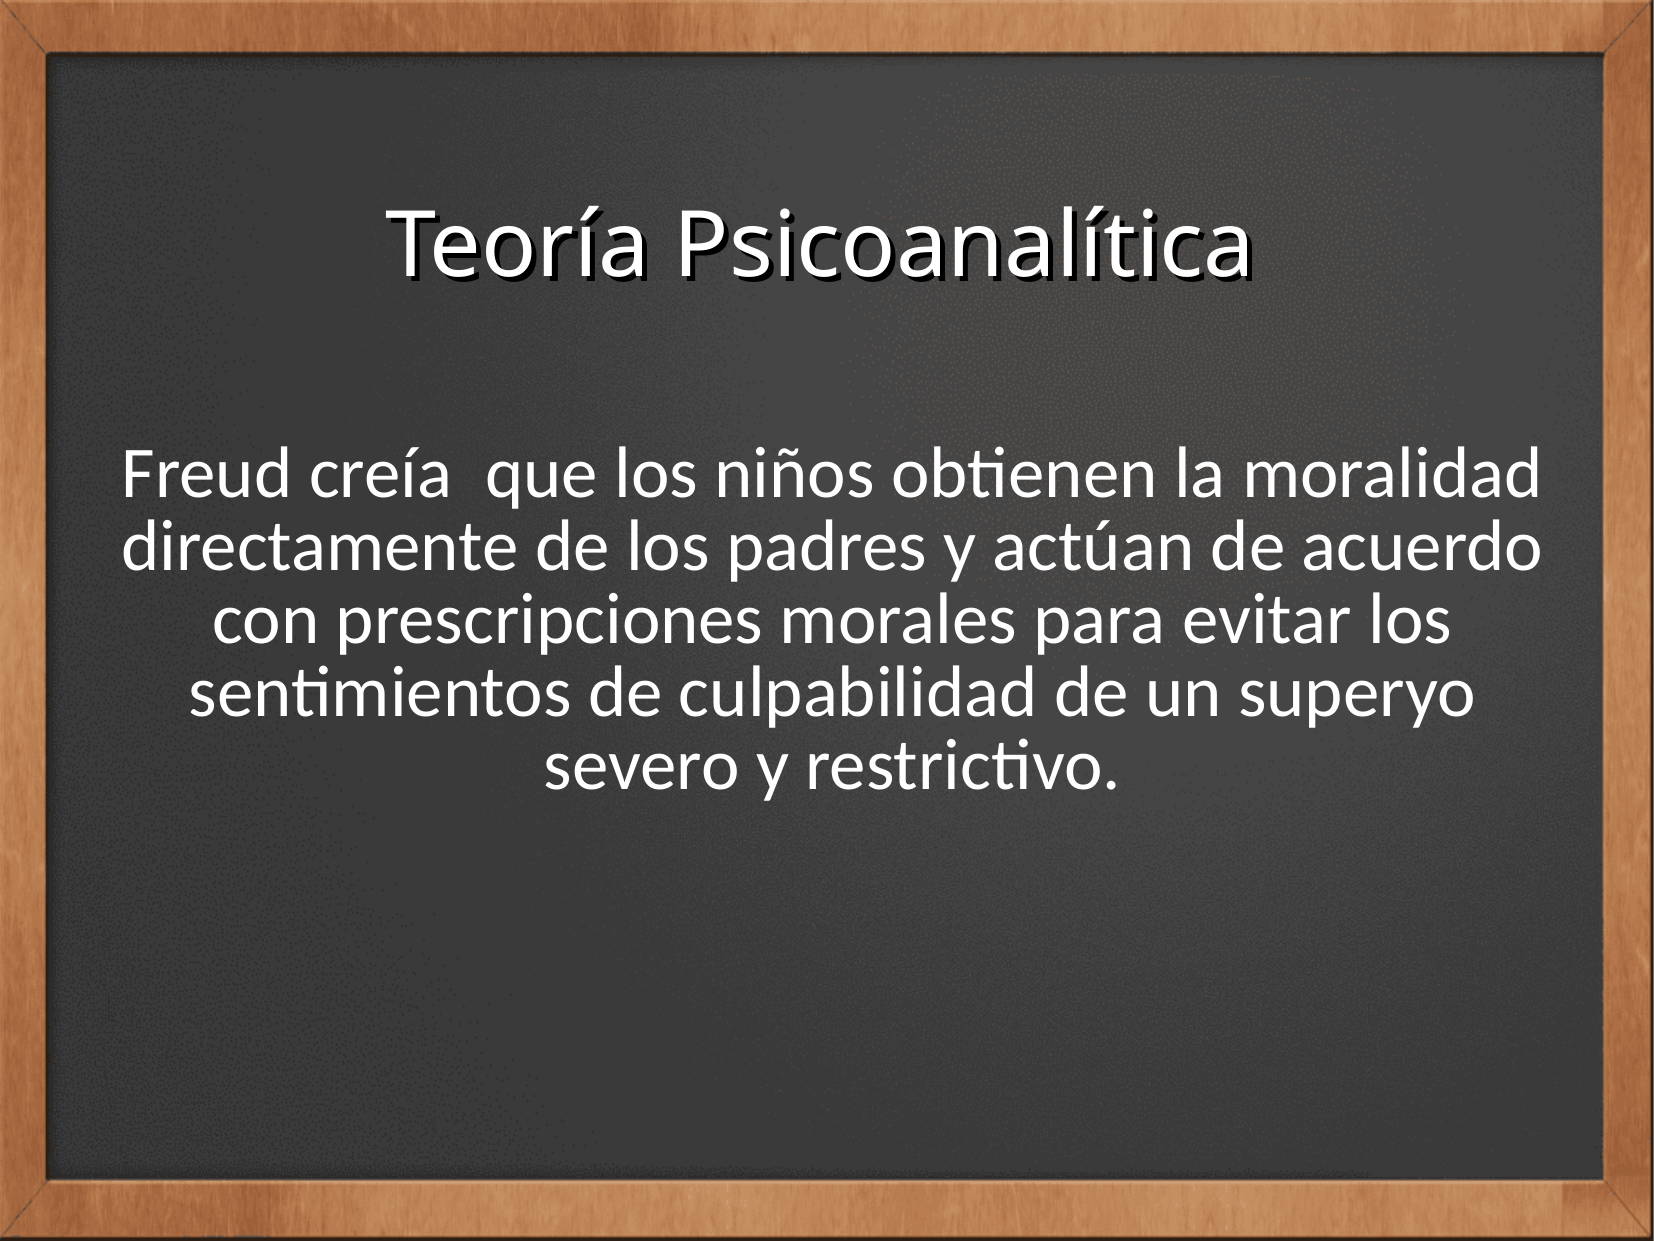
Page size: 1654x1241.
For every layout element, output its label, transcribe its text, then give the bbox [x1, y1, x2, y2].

title Teoría Psicoanalítica [76, 156, 1565, 325]
list Freud creía que los niños obtienen la moralidad directamente de los padres y actúan de acuerdo con prescripciones morales para evitar los sentimientos de culpabilidad de un superyo severo y restrictivo. [88, 442, 1577, 1241]
picture [0, 0, 1654, 1241]
